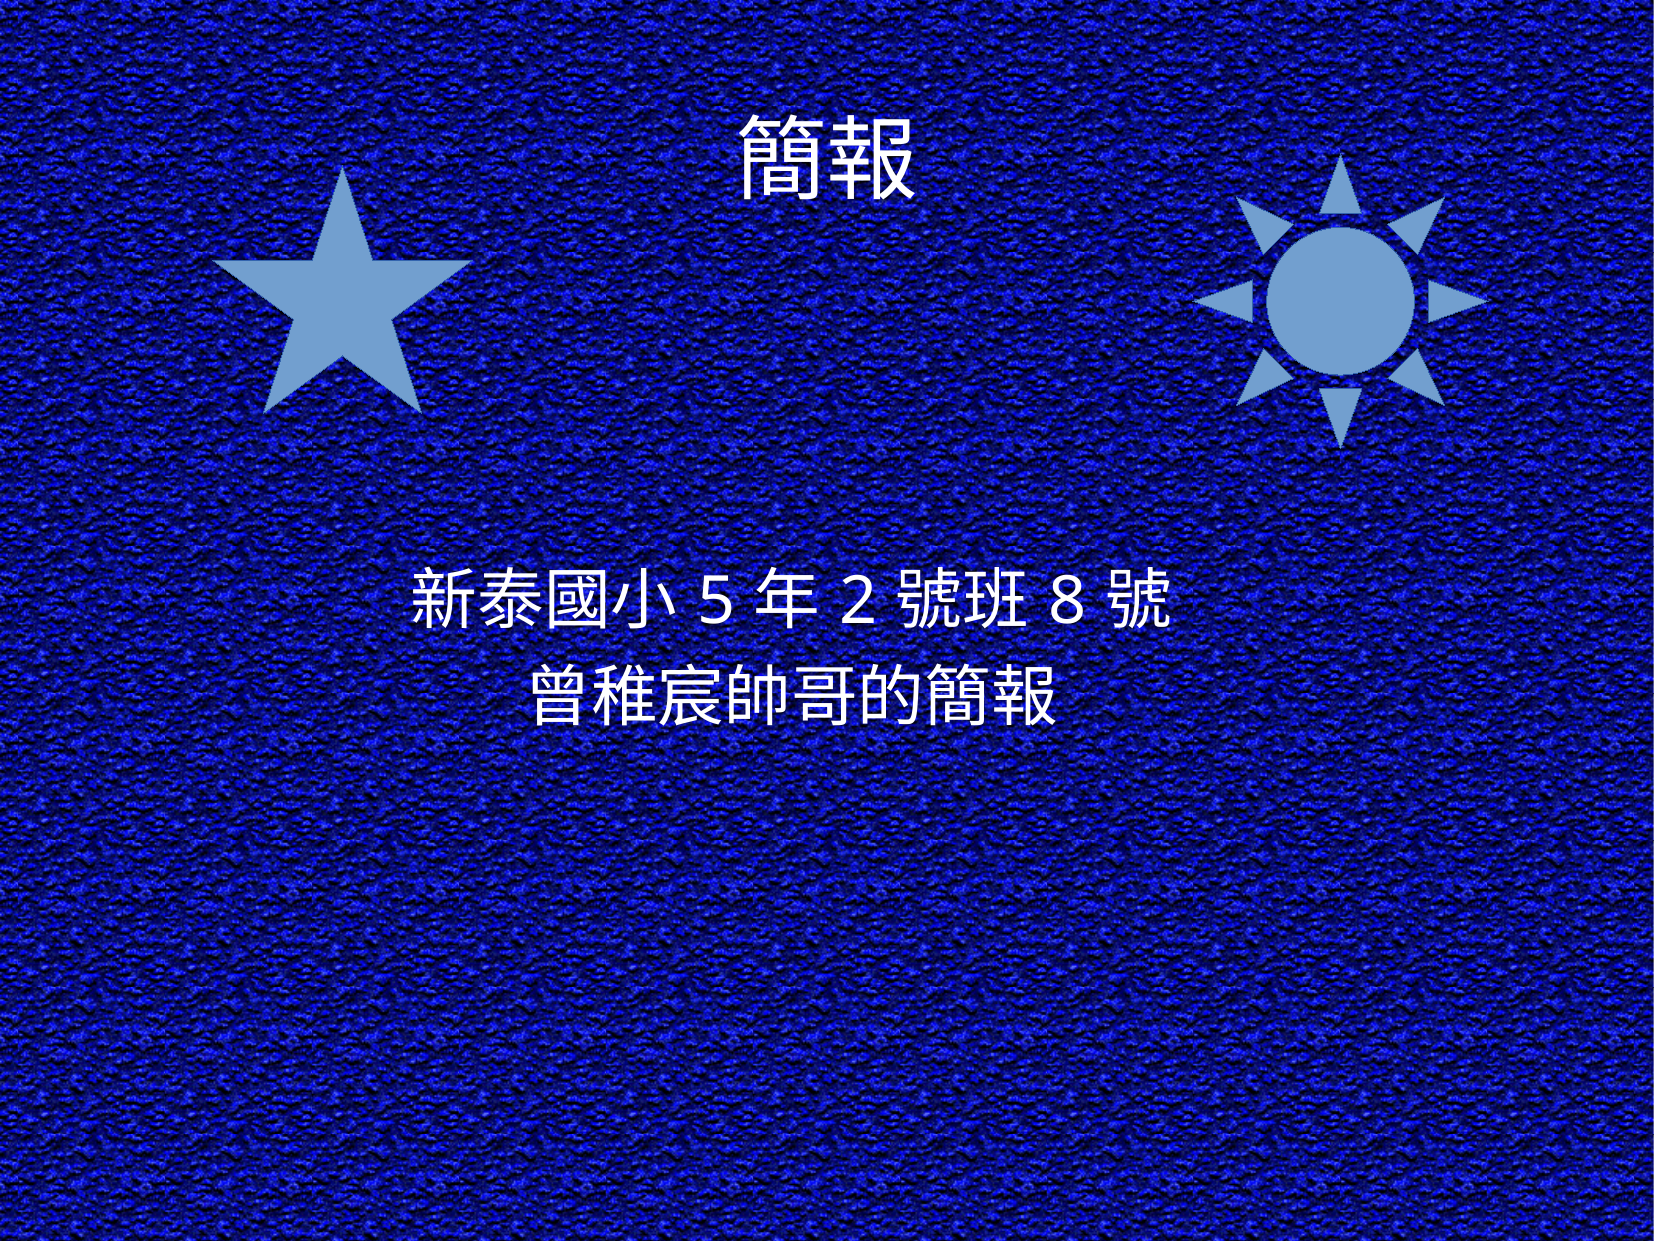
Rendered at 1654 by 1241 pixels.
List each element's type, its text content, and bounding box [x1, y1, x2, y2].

subtitle 新泰國小5年2號班8號 曾稚宸帥哥的簡報 [47, 283, 1536, 1003]
text_box [1192, 279, 1253, 323]
text_box [1387, 348, 1445, 406]
text_box [1266, 227, 1415, 376]
text_box [212, 165, 473, 414]
text_box [1319, 388, 1362, 449]
text_box [1236, 196, 1294, 255]
text_box [1319, 153, 1362, 214]
picture [0, 0, 1654, 1241]
text_box [1428, 279, 1489, 323]
text_box [1236, 348, 1294, 406]
text_box [1387, 196, 1445, 255]
title 簡報 [82, 49, 1571, 257]
